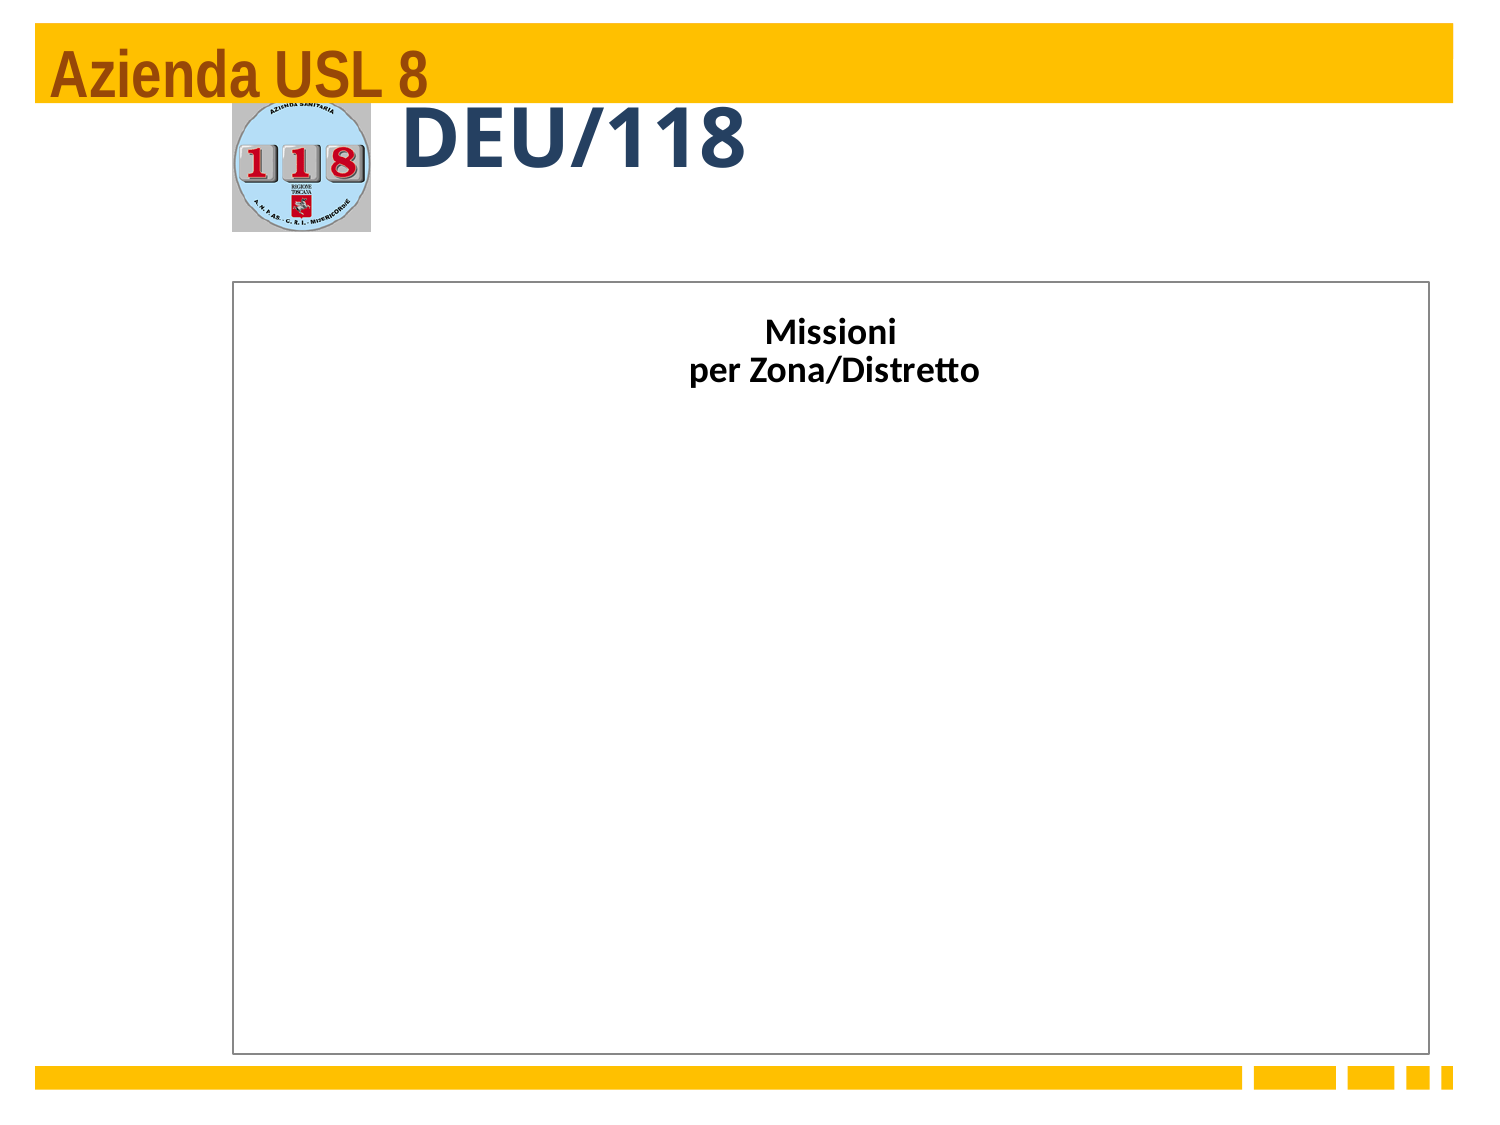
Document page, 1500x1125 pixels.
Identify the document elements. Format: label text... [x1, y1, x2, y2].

text_box [35, 1066, 1243, 1090]
text_box Azienda USL 8 [35, 23, 1489, 98]
chart [231, 281, 1430, 1055]
text_box DEU/118 [393, 104, 1176, 208]
text_box [1347, 1066, 1395, 1090]
text_box [1441, 1066, 1453, 1090]
text_box [35, 98, 1454, 104]
text_box [1253, 1066, 1336, 1090]
chart [232, 104, 371, 232]
text_box Azienda USL 8 [205, 67, 217, 91]
text_box [1406, 1066, 1430, 1090]
